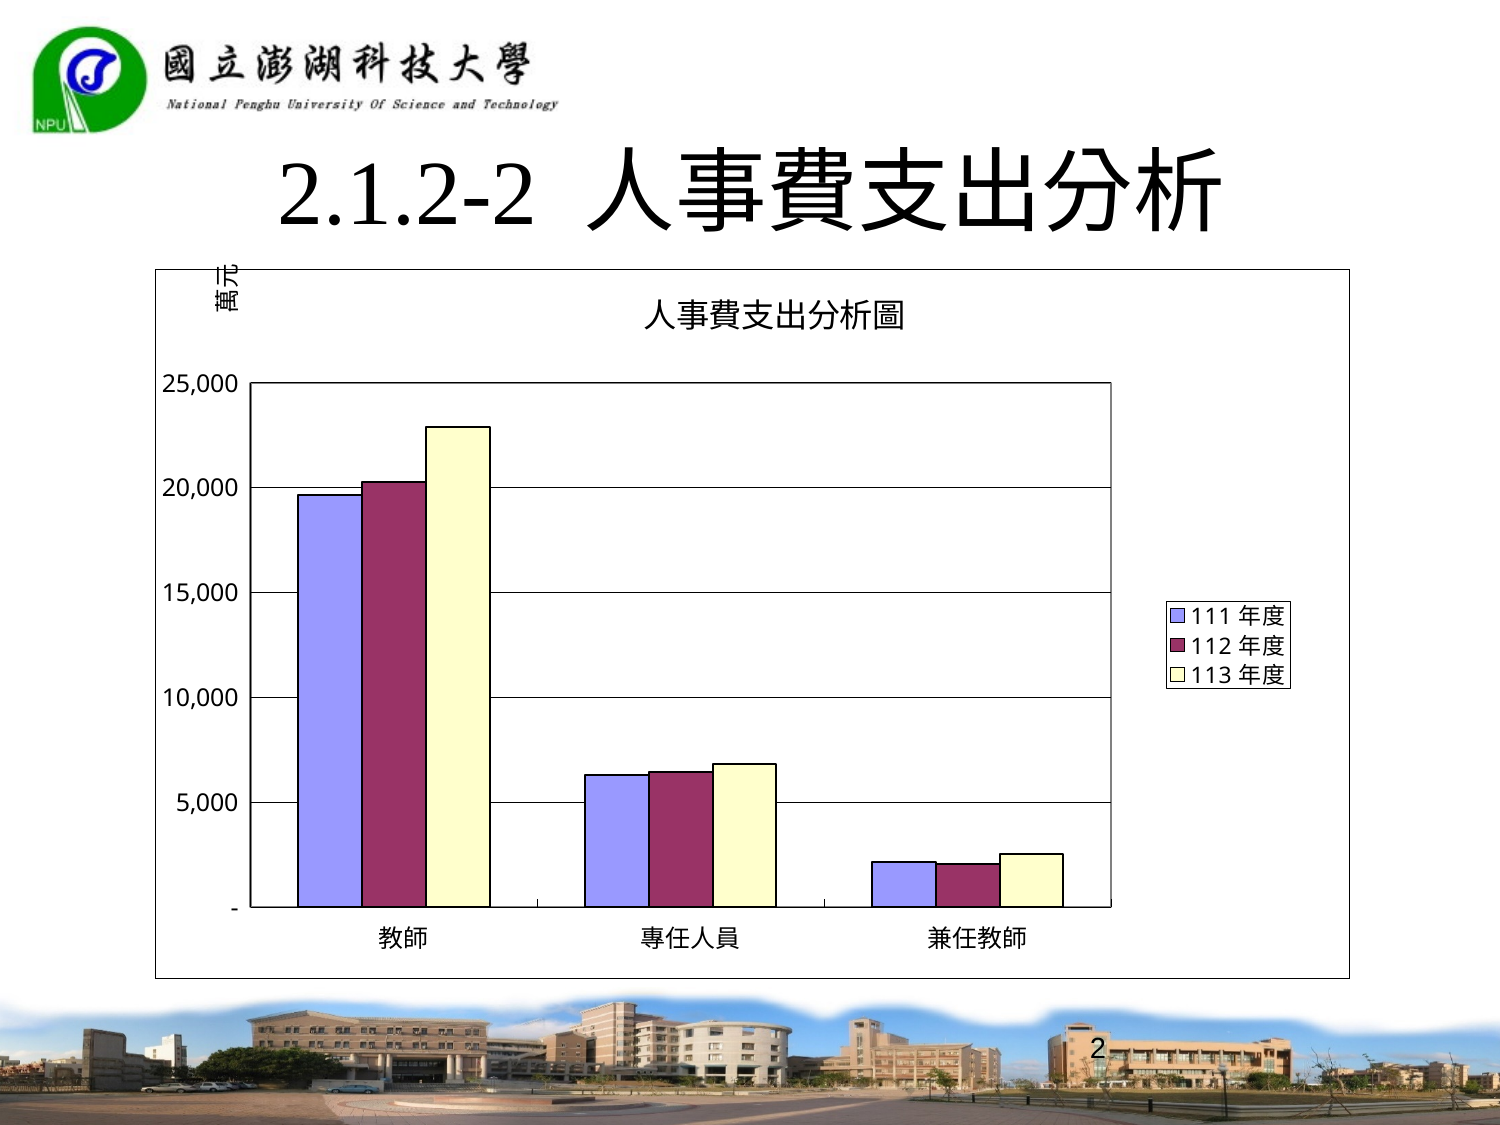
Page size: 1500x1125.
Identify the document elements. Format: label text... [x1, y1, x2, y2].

chart [155, 259, 1351, 979]
title 2.1.2-2 人事費支出分析 [76, 125, 1427, 243]
